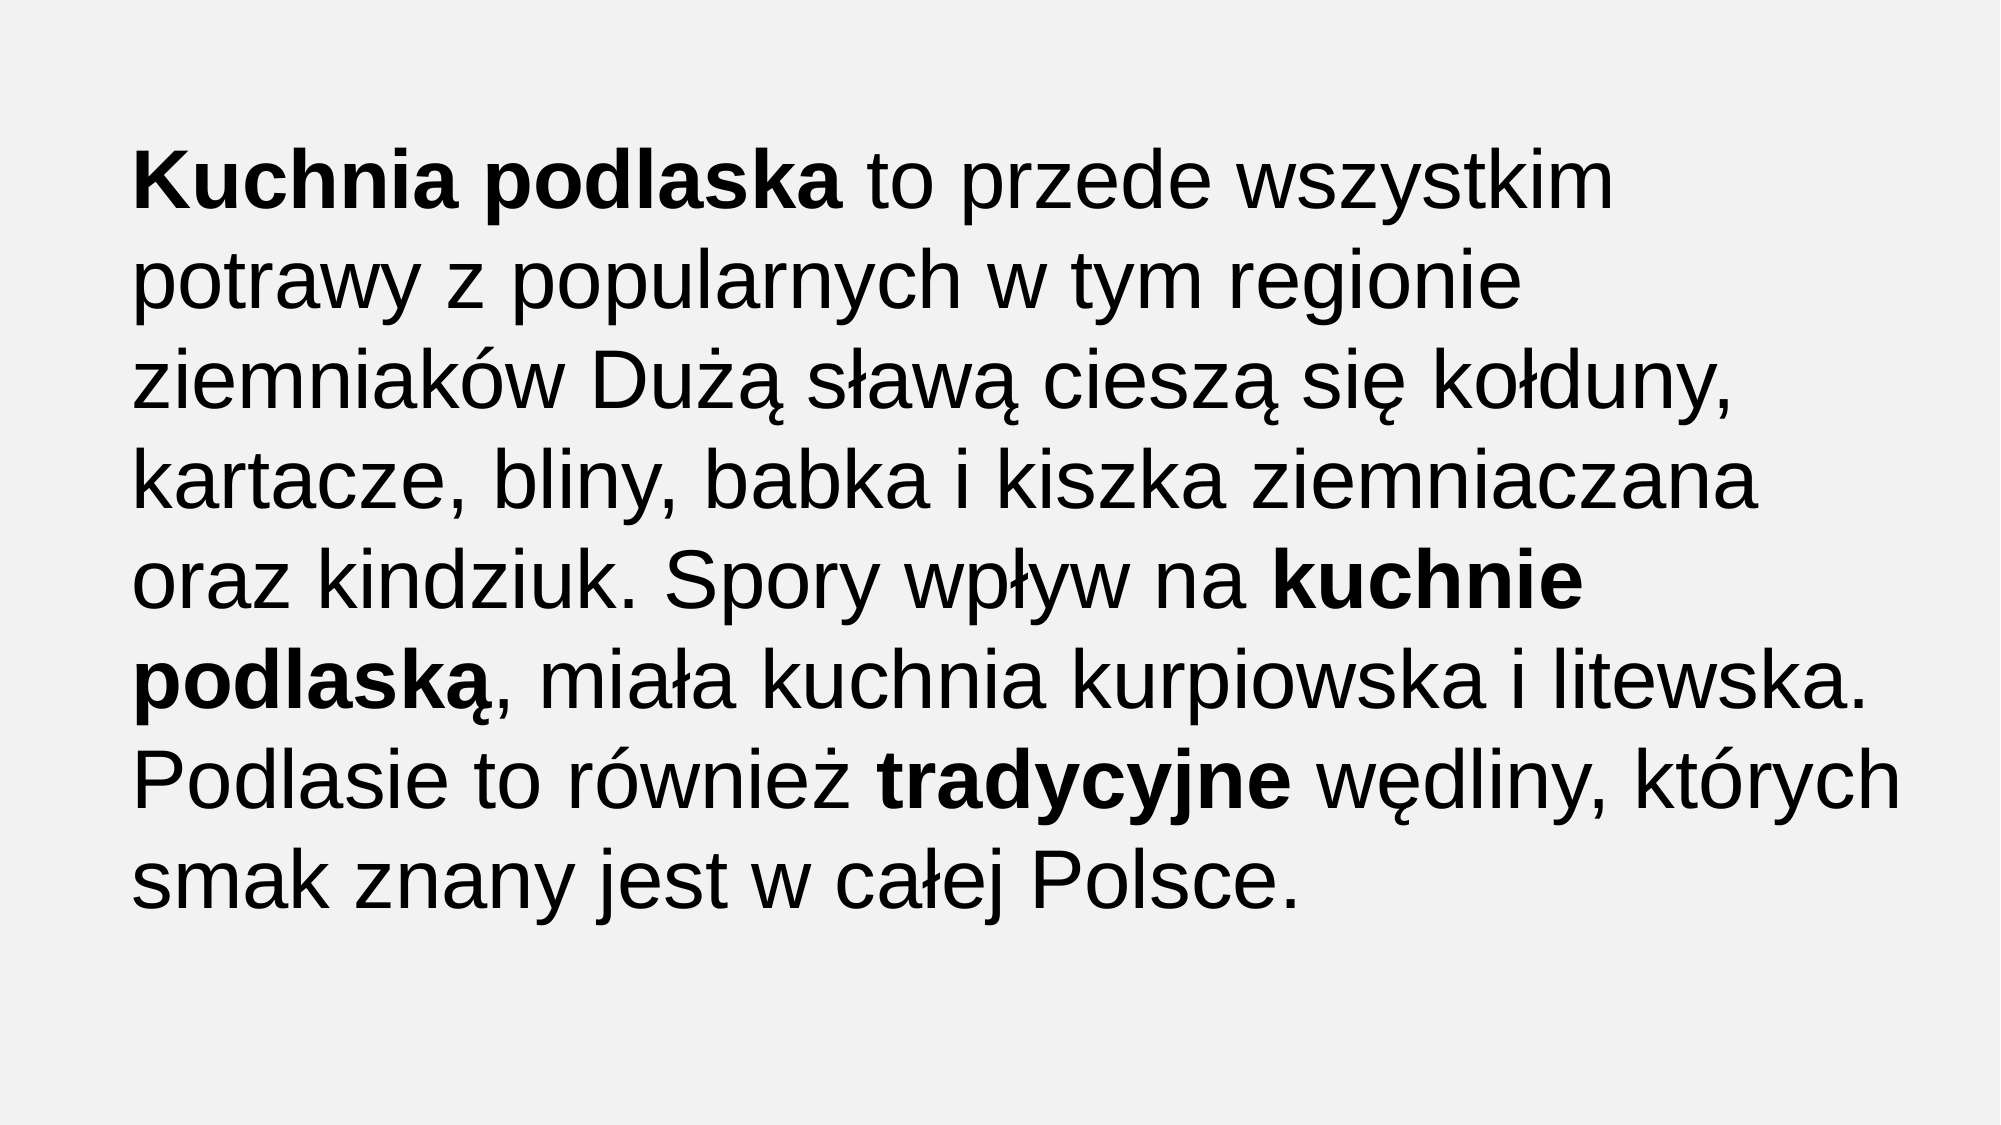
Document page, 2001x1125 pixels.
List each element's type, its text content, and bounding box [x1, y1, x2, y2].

text_box Kuchnia podlaska to przede wszystkim potrawy z popularnych w tym regionie ziemniaków Dużą sławą cieszą się kołduny, kartacze, bliny, babka i kiszka ziemniaczana oraz kindziuk. Spory wpływ na kuchnie podlaską, miała kuchnia kurpiowska i litewska. Podlasie to również tradycyjne wędliny, których smak znany jest w całej Polsce. [116, 117, 1925, 933]
